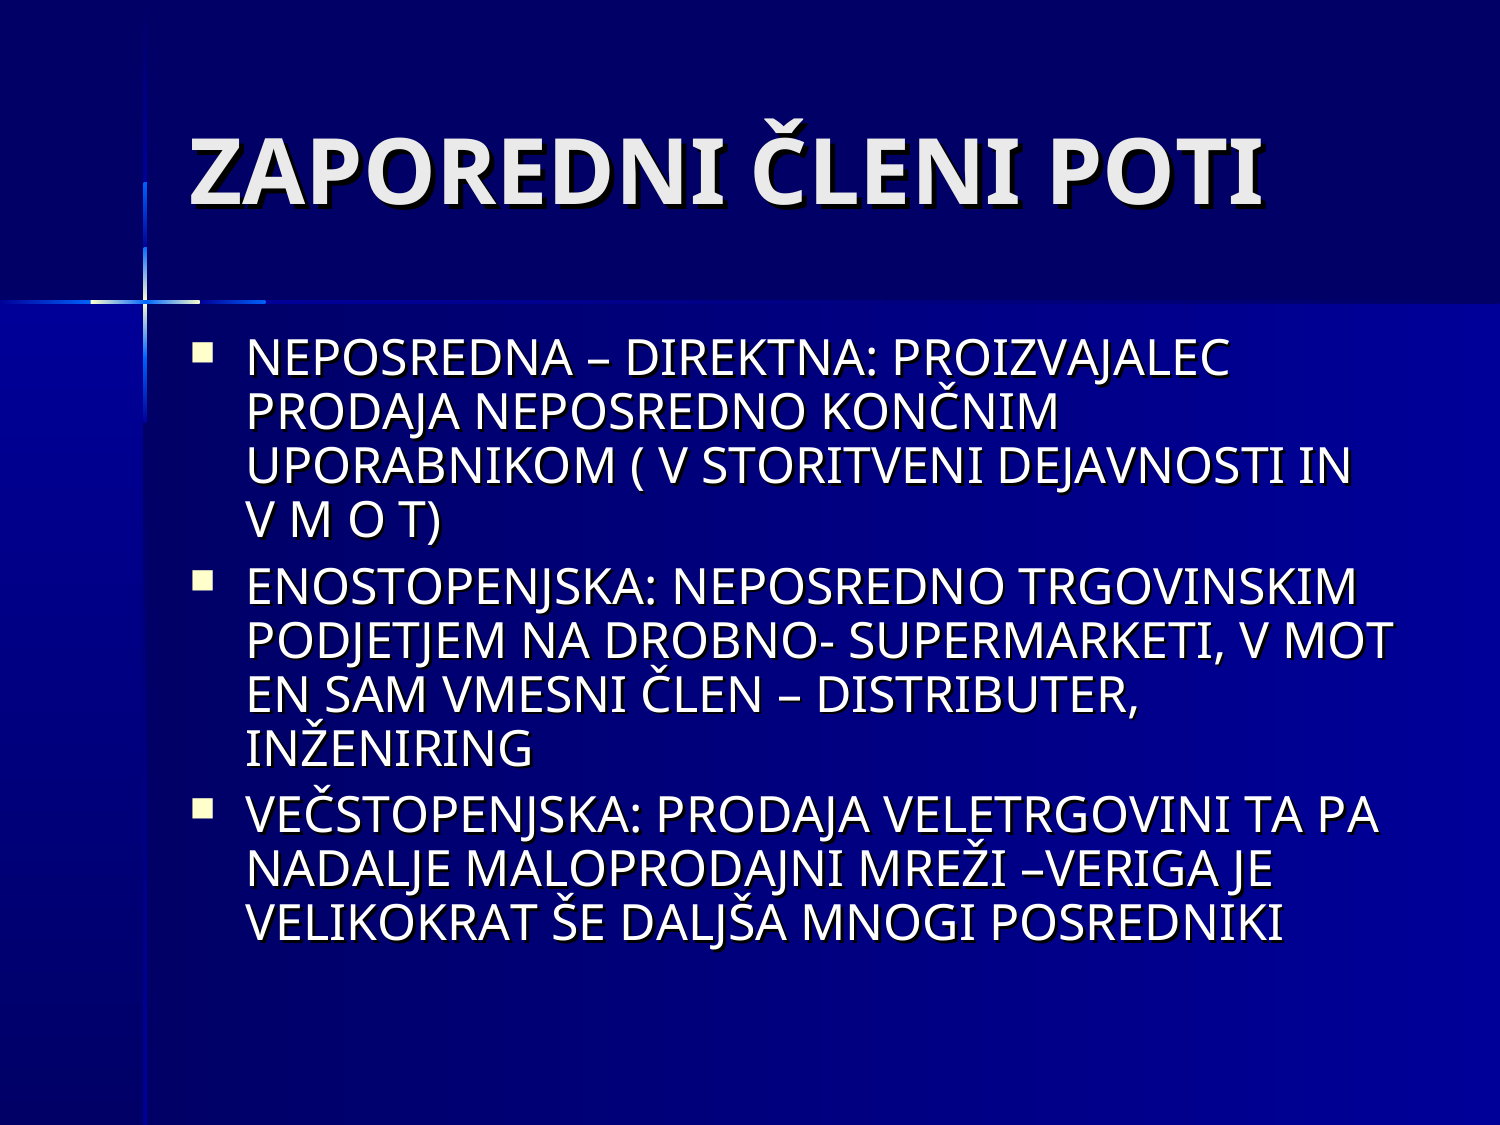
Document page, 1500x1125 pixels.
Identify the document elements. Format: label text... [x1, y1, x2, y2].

list NEPOSREDNA – DIREKTNA: PROIZVAJALEC PRODAJA NEPOSREDNO KONČNIM UPORABNIKOM ( V STORITVENI DEJAVNOSTI IN V M O T) ENOSTOPENJSKA: NEPOSREDNO TRGOVINSKIM PODJETJEM NA DROBNO- SUPERMARKETI, V MOT EN SAM VMESNI ČLEN – DISTRIBUTER, INŽENIRING VEČSTOPENJSKA: PRODAJA VELETRGOVINI TA PA NADALJE MALOPRODAJNI MREŽI –VERIGA JE VELIKOKRAT ŠE DALJŠA MNOGI POSREDNIKI [174, 324, 1413, 1001]
title ZAPOREDNI ČLENI POTI [174, 49, 1413, 285]
